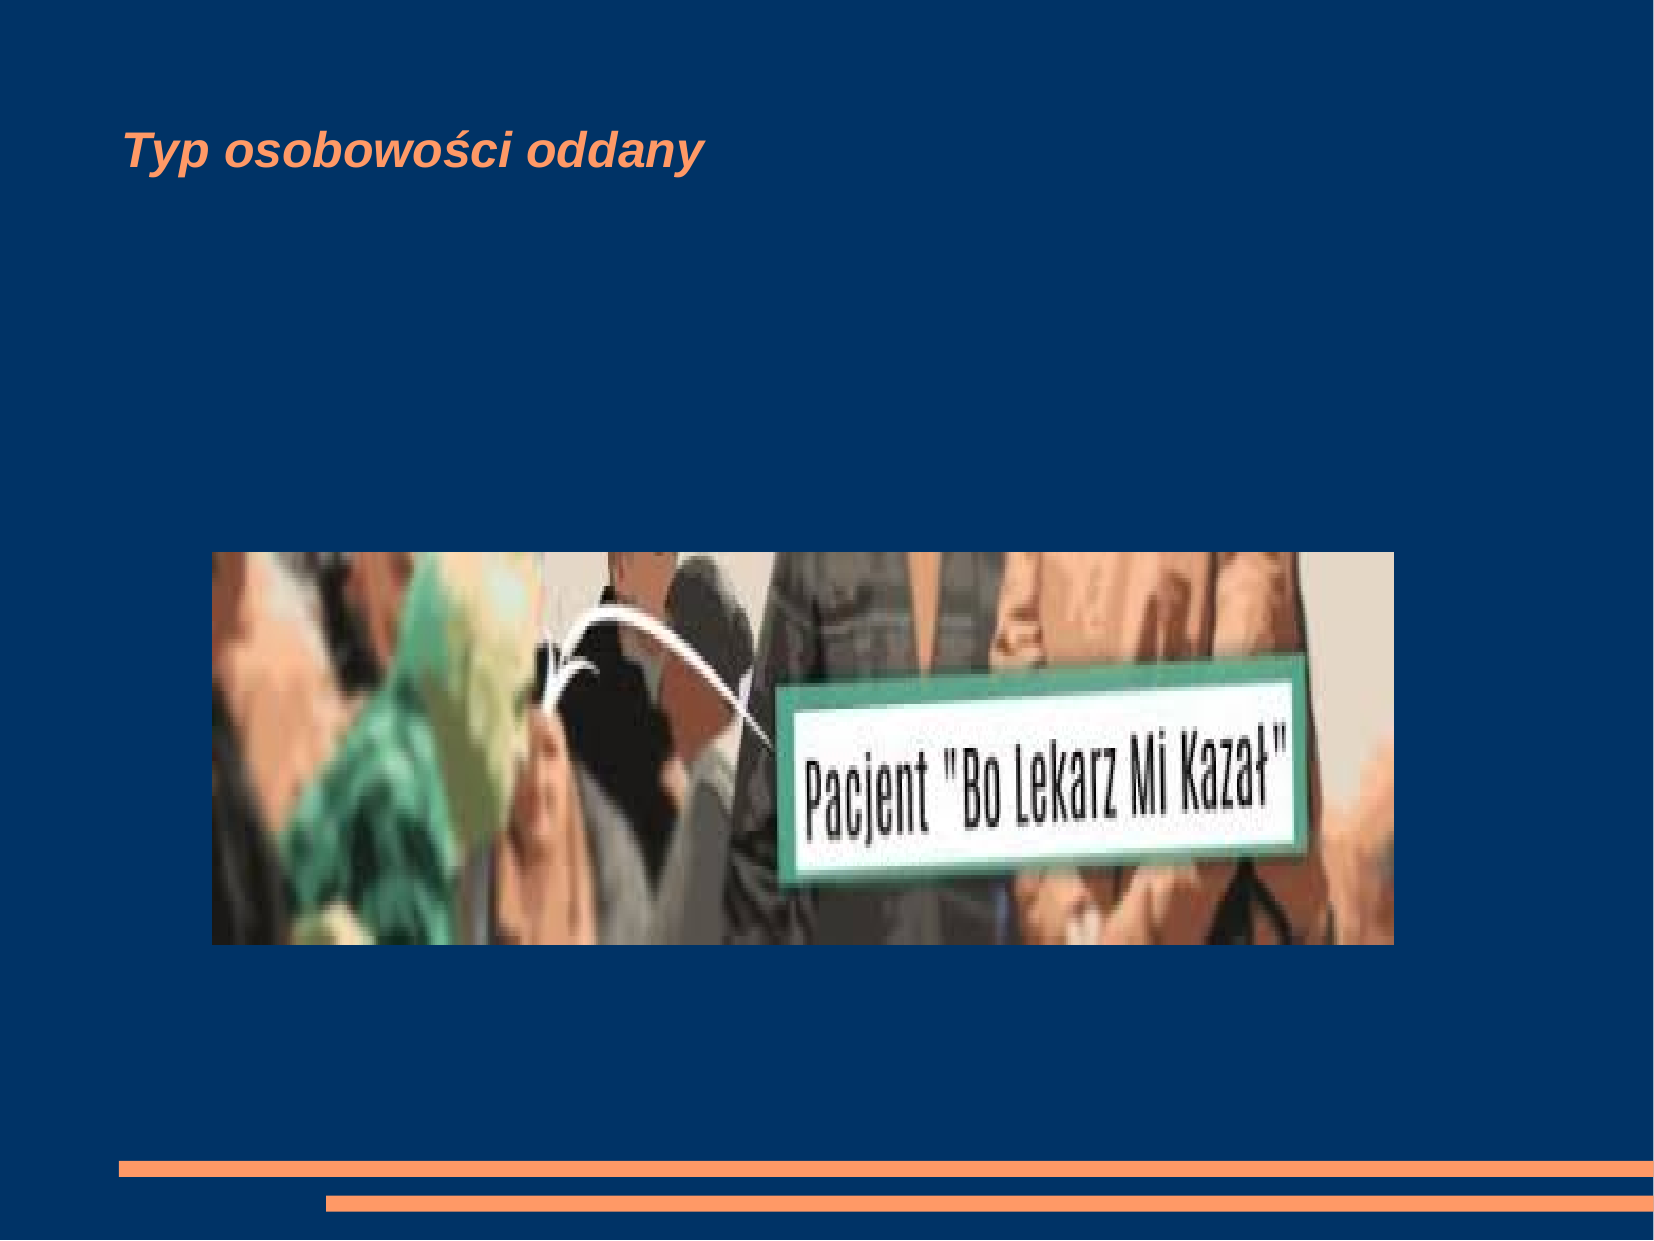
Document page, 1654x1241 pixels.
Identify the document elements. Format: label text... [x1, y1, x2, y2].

title Typ osobowości oddany [121, 46, 1534, 254]
picture [212, 552, 1394, 945]
